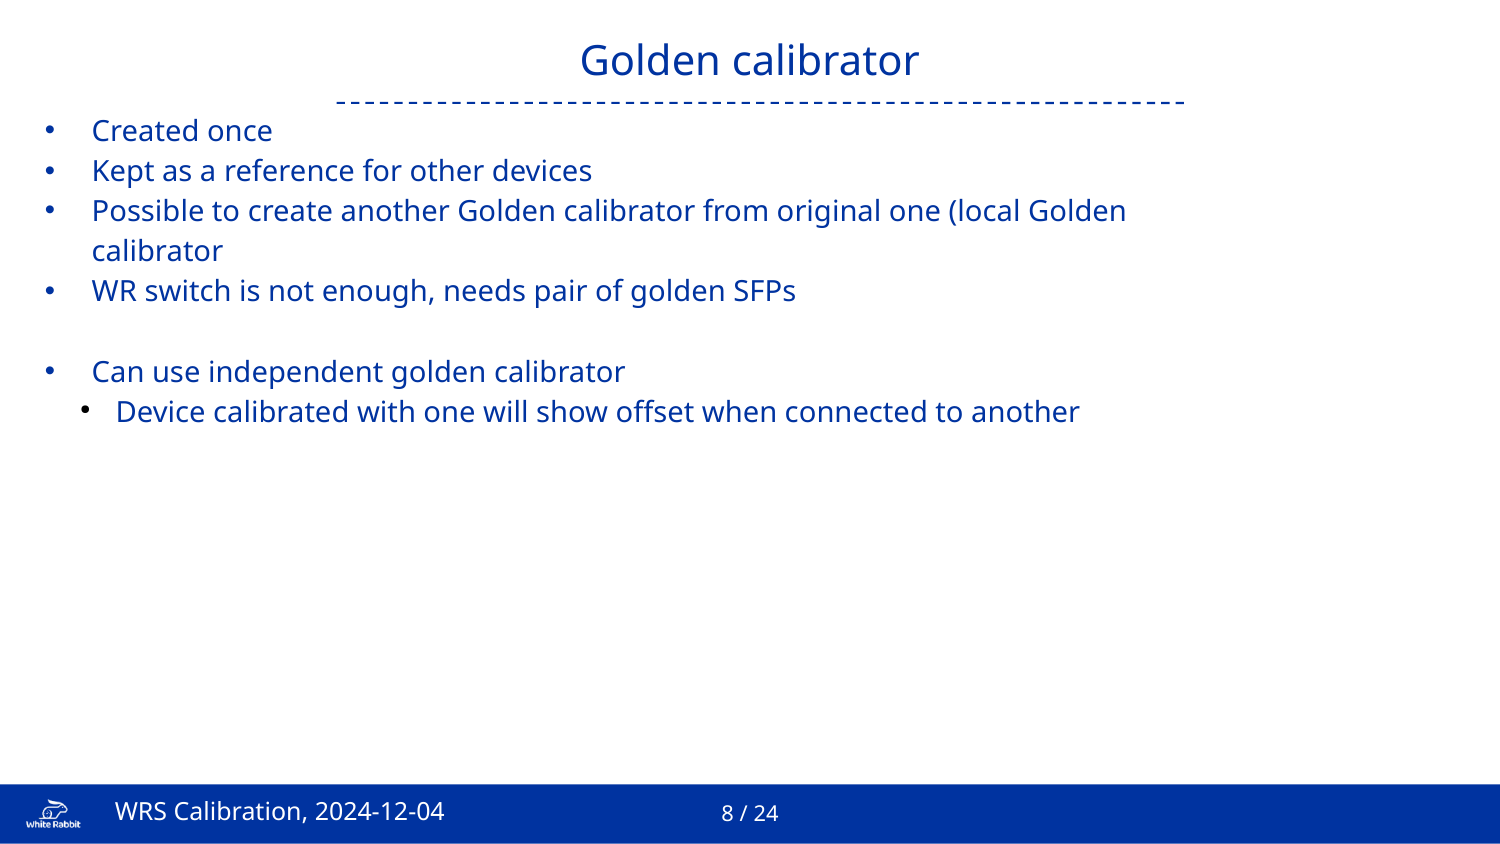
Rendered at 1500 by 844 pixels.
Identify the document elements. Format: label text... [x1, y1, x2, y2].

slide_number <number> / 24 [0, 791, 1500, 837]
title Golden calibrator [0, 0, 1500, 117]
text_box Created once Kept as a reference for other devices Possible to create another Golden calibrator from original one (local Golden calibrator WR switch is not enough, needs pair of golden SFPs Can use independent golden calibrator Device calibrated with one will show offset when connected to another [30, 99, 1270, 436]
